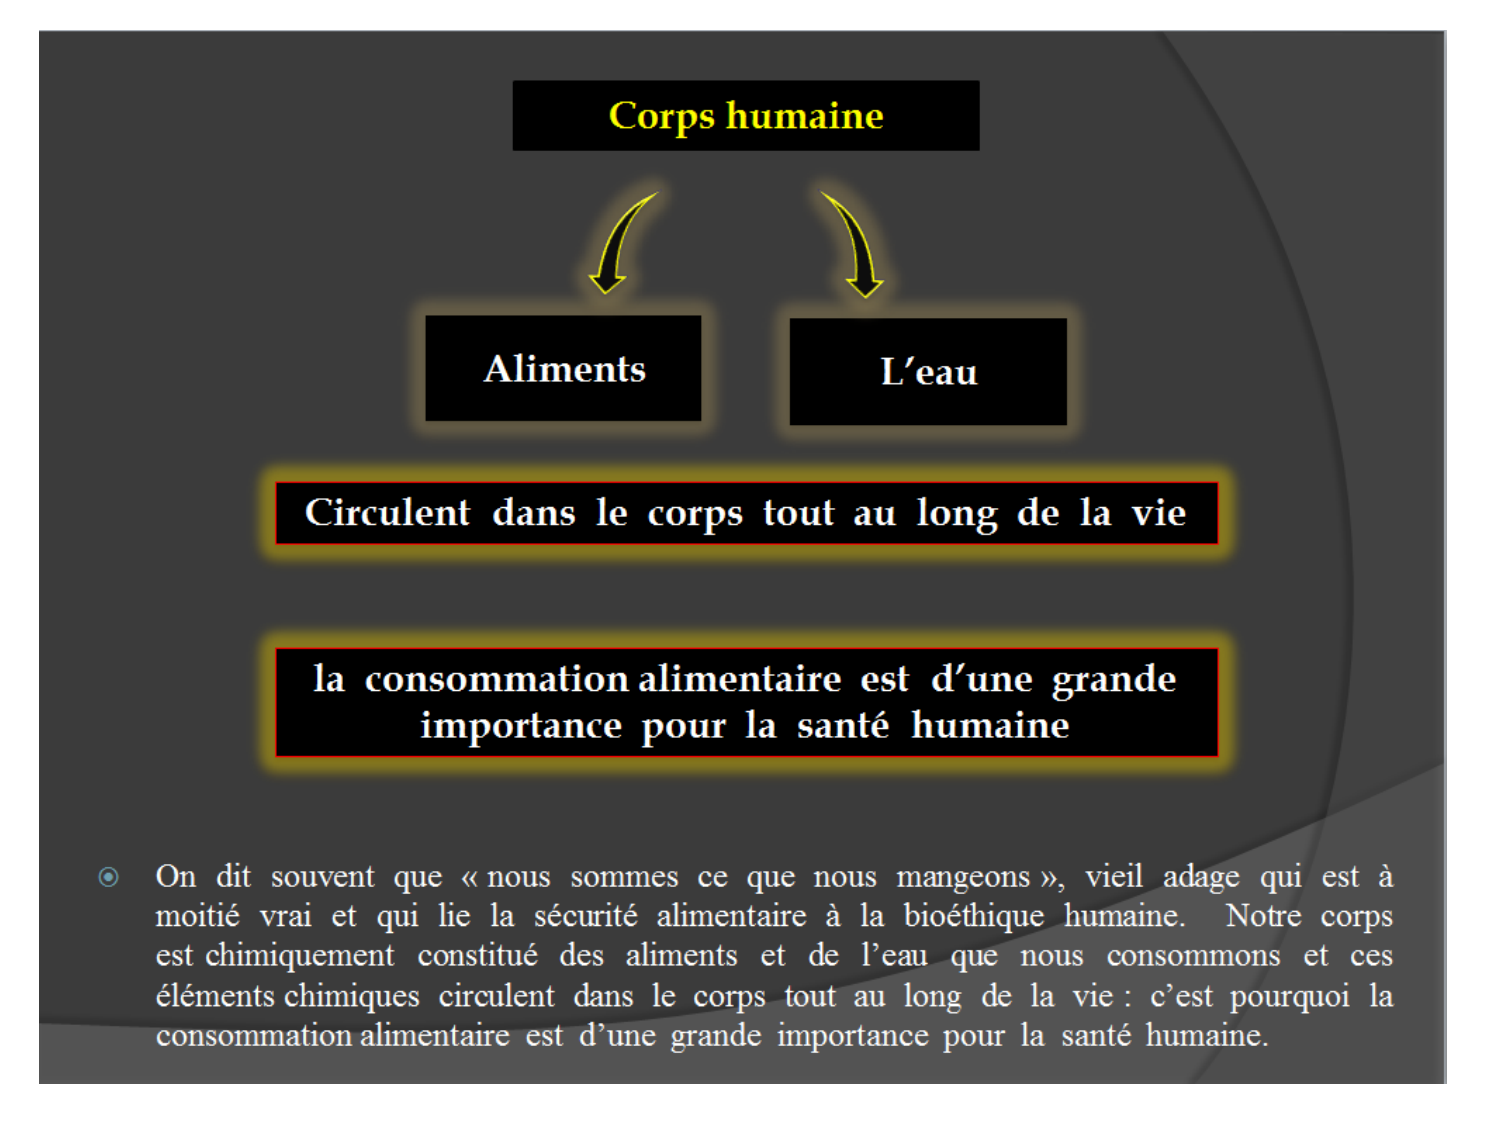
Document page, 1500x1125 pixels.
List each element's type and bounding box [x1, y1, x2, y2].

picture [39, 30, 1447, 1084]
